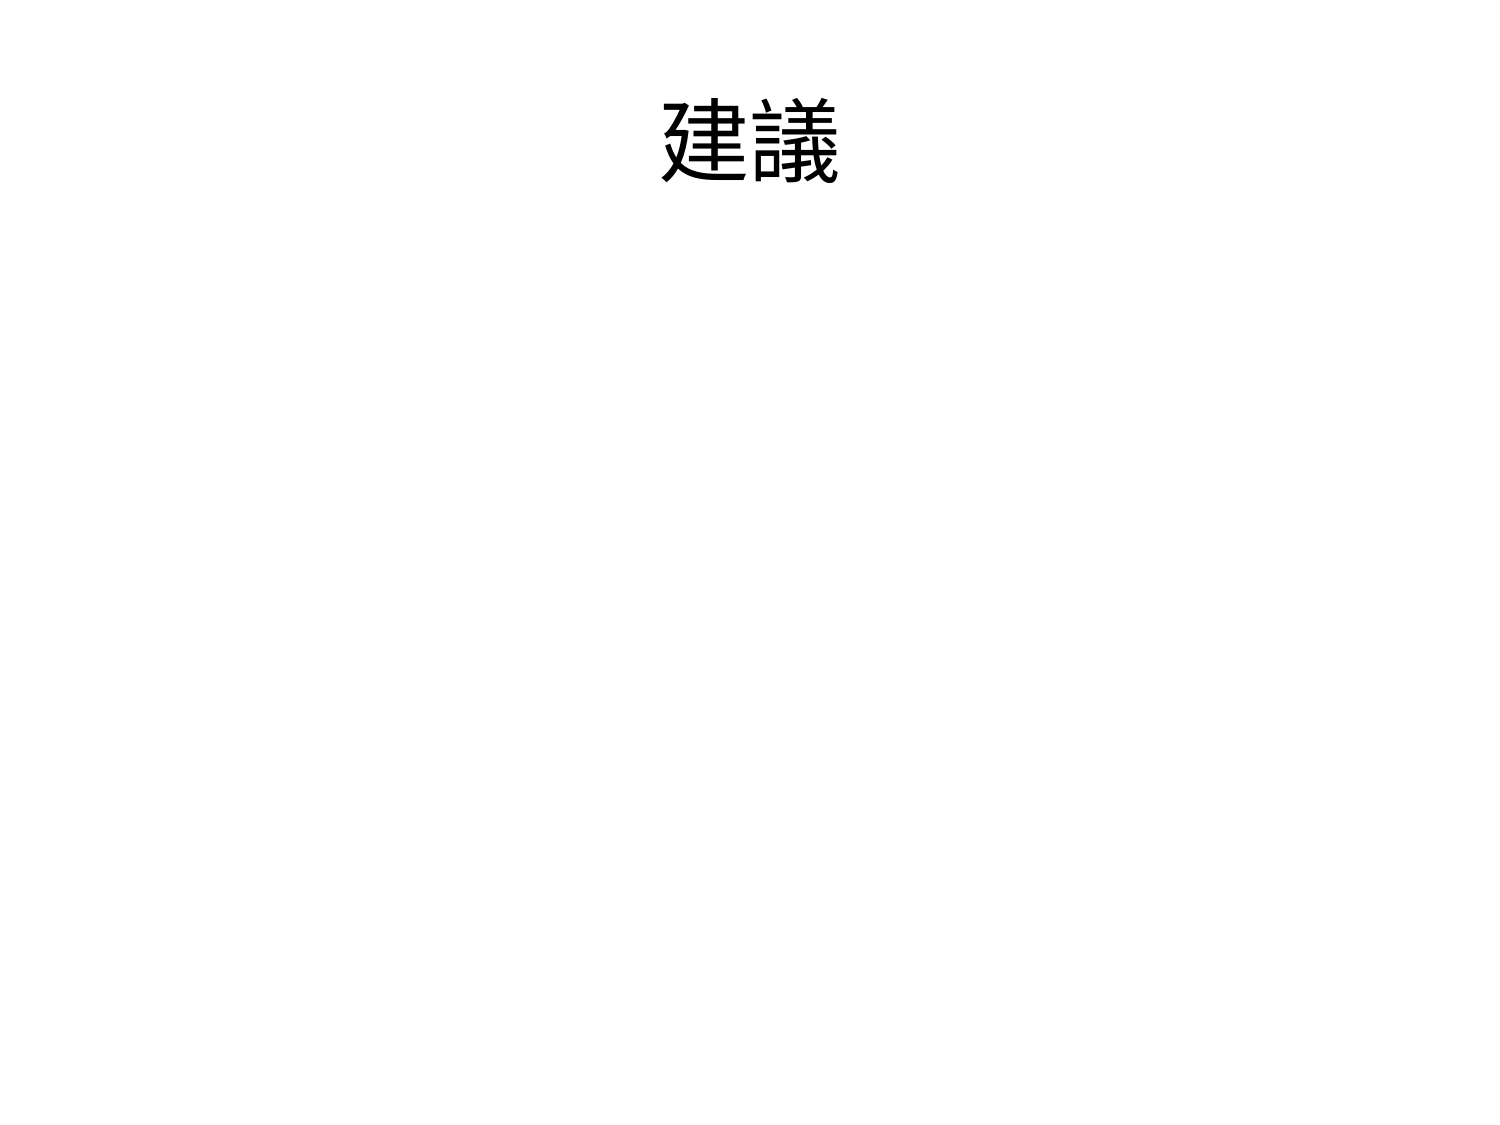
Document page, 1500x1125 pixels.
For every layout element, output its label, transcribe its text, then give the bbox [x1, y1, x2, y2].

title 建議 [75, 45, 1426, 233]
